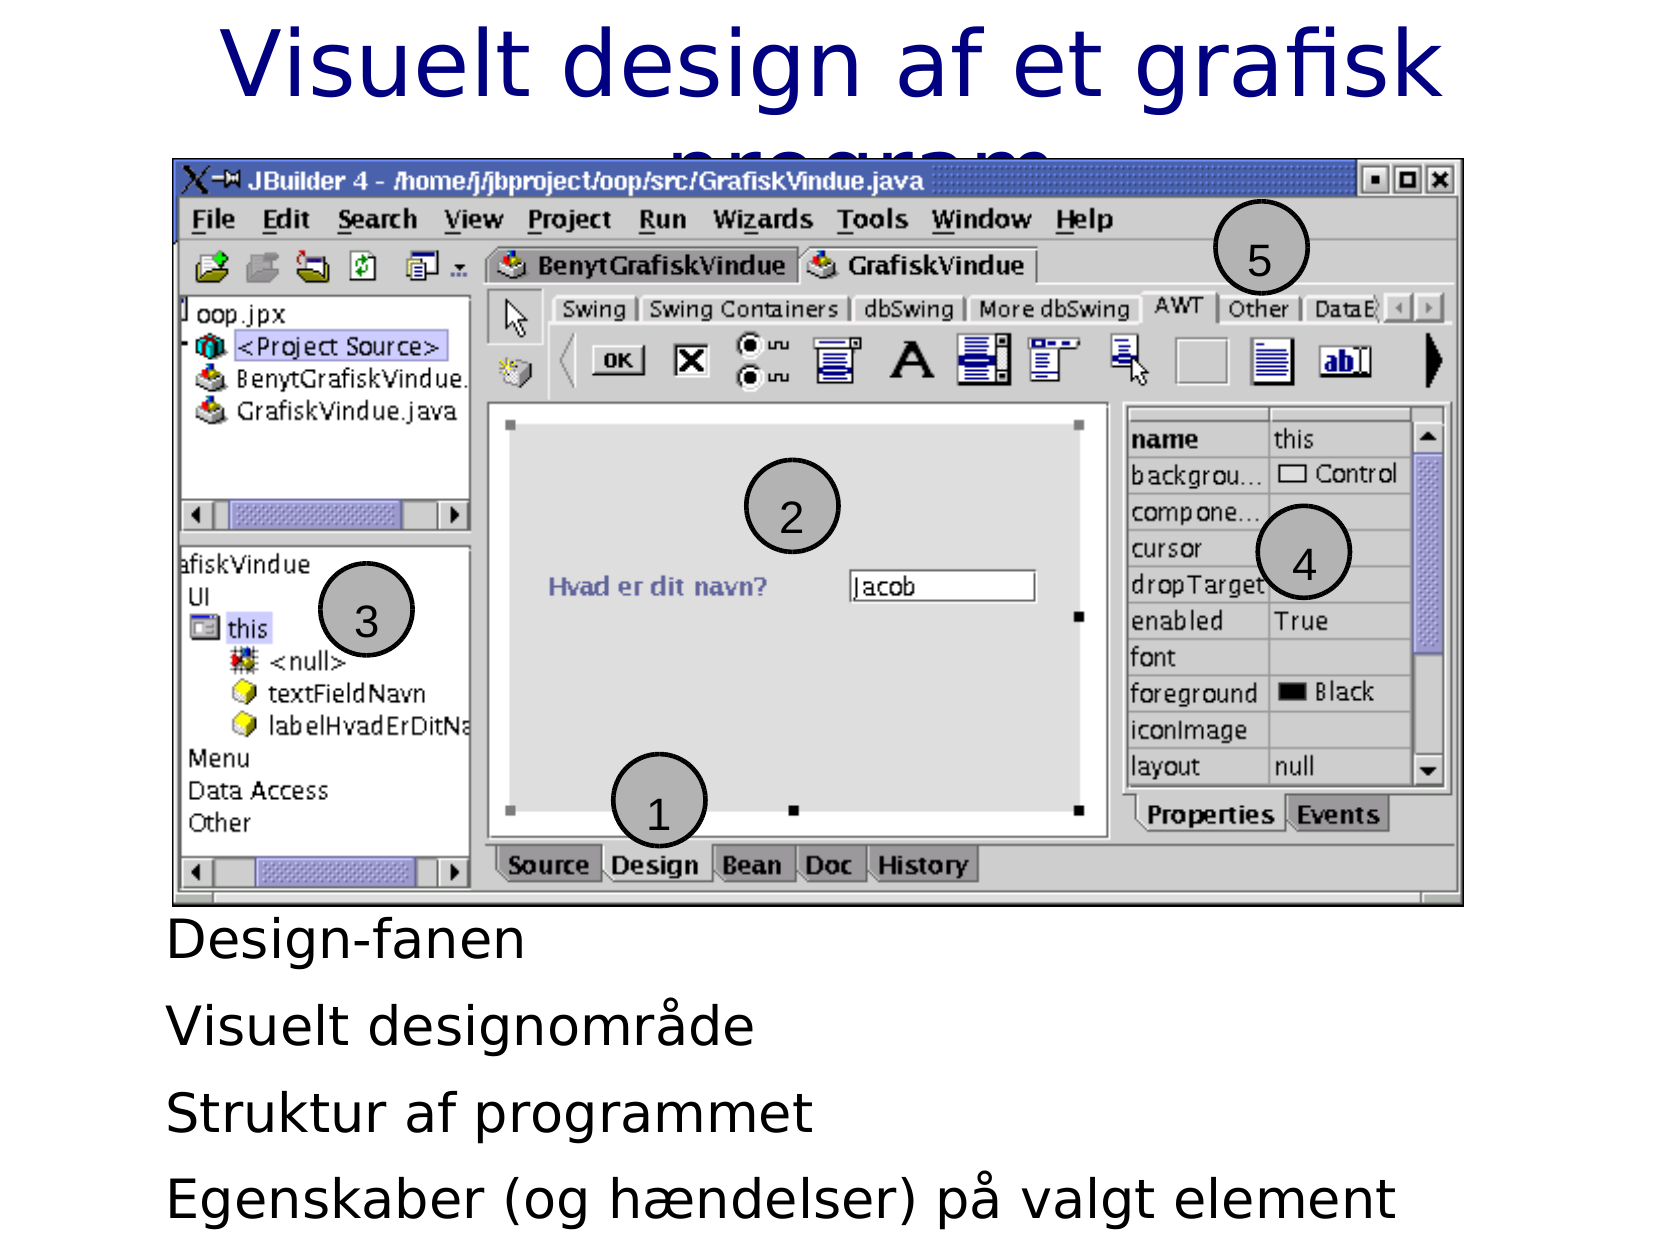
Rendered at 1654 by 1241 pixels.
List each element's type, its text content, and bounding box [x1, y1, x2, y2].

chart [164, 151, 1464, 916]
title Visuelt design af et grafisk program [105, 10, 1549, 225]
list Design-fanen Visuelt designområde Struktur af programmet Egenskaber (og hændelser) på valgt element Komponentfaner [106, 908, 1602, 1218]
